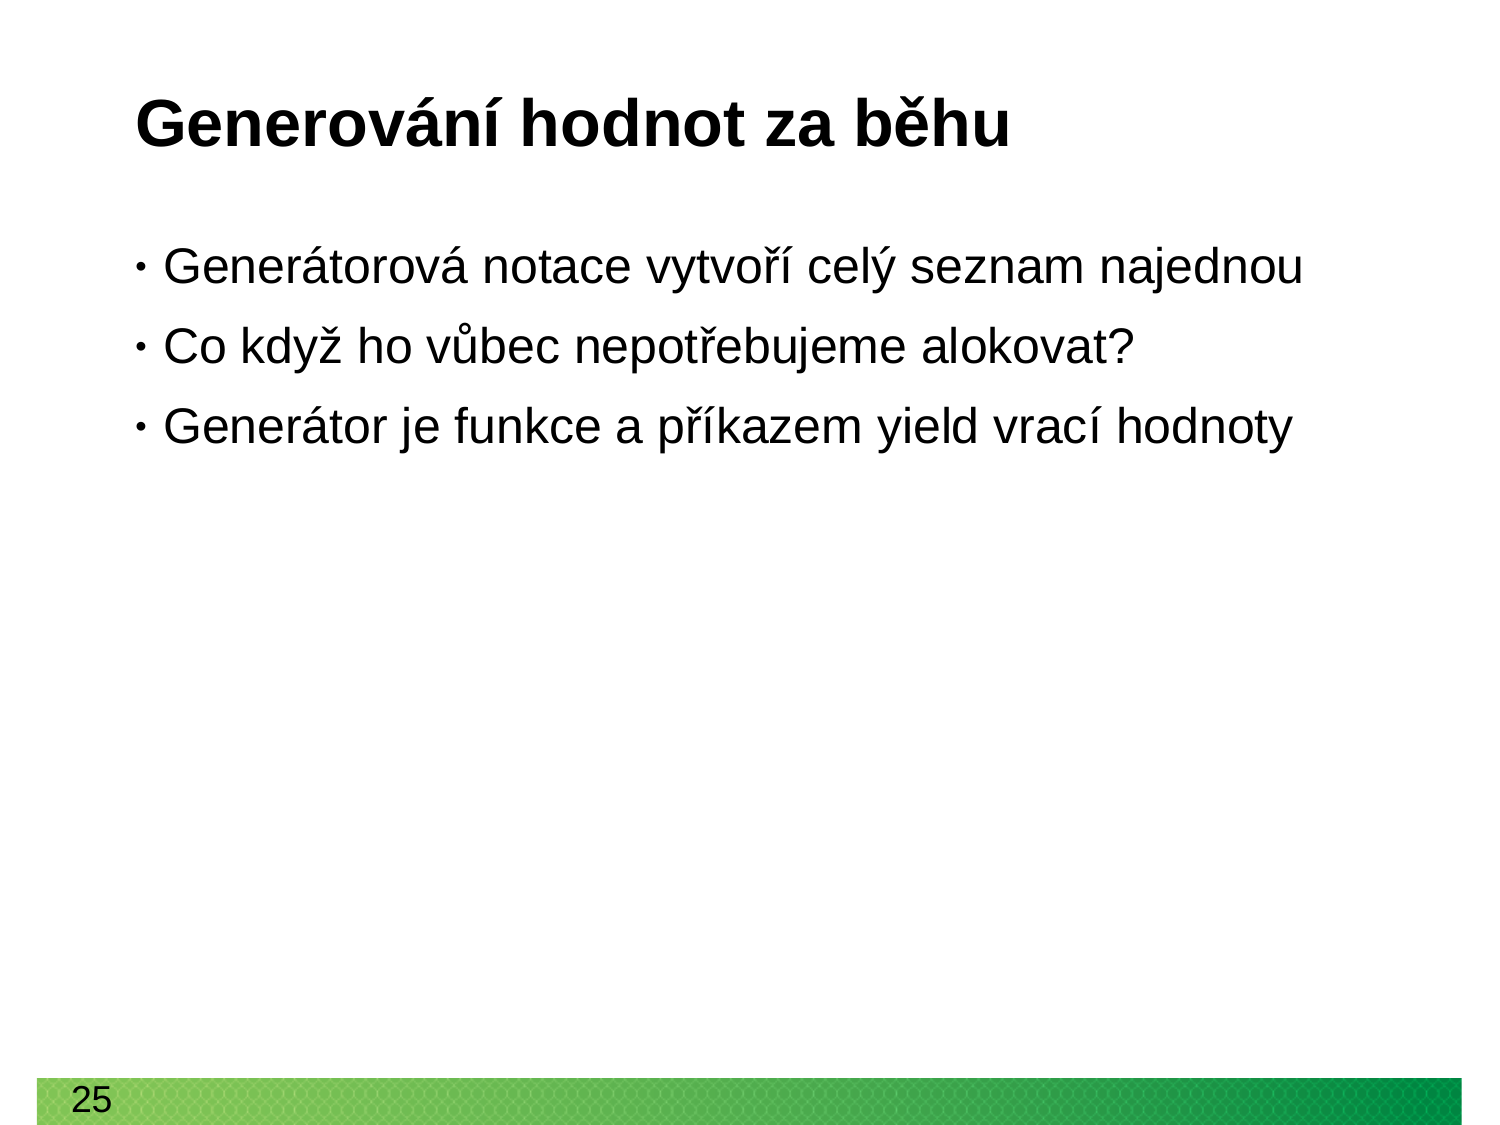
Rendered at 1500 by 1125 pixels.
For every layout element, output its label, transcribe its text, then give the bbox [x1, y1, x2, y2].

picture [36, 1078, 1462, 1125]
list Generátorová notace vytvoří celý seznam najednou Co když ho vůbec nepotřebujeme alokovat? Generátor je funkce a příkazem yield vrací hodnoty [135, 238, 1372, 892]
title Generování hodnot za běhu [135, 41, 1372, 204]
